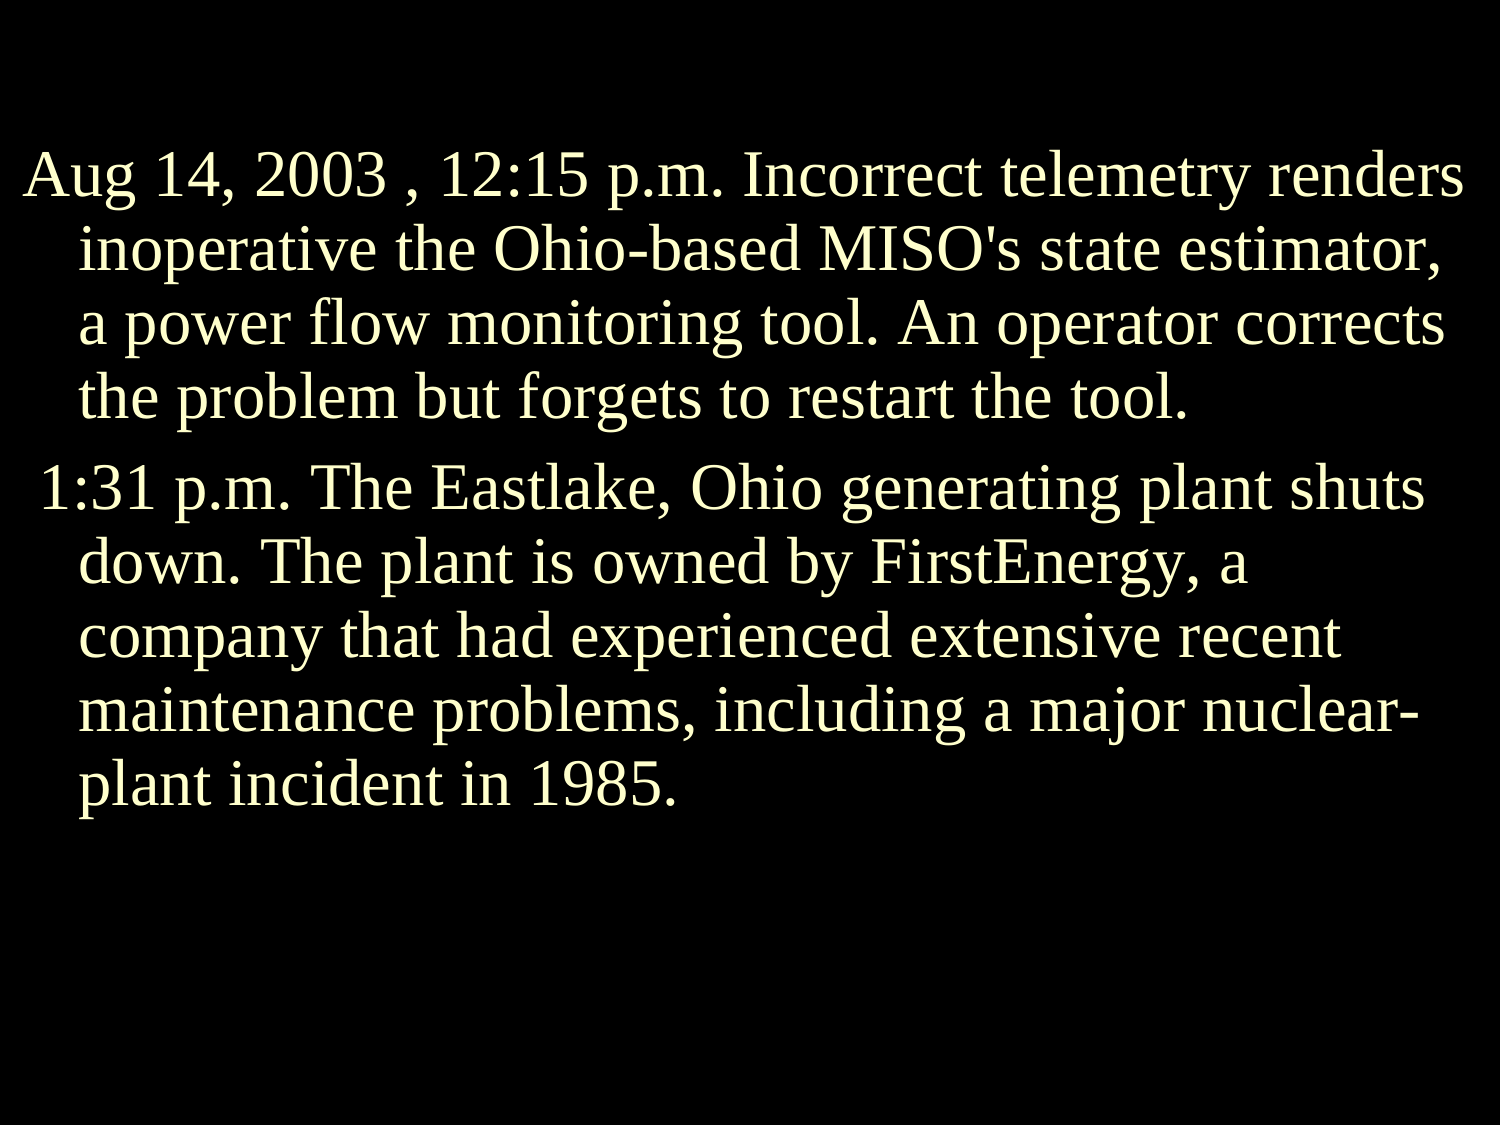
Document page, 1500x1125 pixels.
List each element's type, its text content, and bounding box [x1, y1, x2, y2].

list Aug 14, 2003 , 12:15 p.m. Incorrect telemetry renders inoperative the Ohio-based MISO's state estimator, a power flow monitoring tool. An operator corrects the problem but forgets to restart the tool. 1:31 p.m. The Eastlake, Ohio generating plant shuts down. The plant is owned by FirstEnergy, a company that had experienced extensive recent maintenance problems, including a major nuclear-plant incident in 1985. [22, 37, 1482, 1011]
